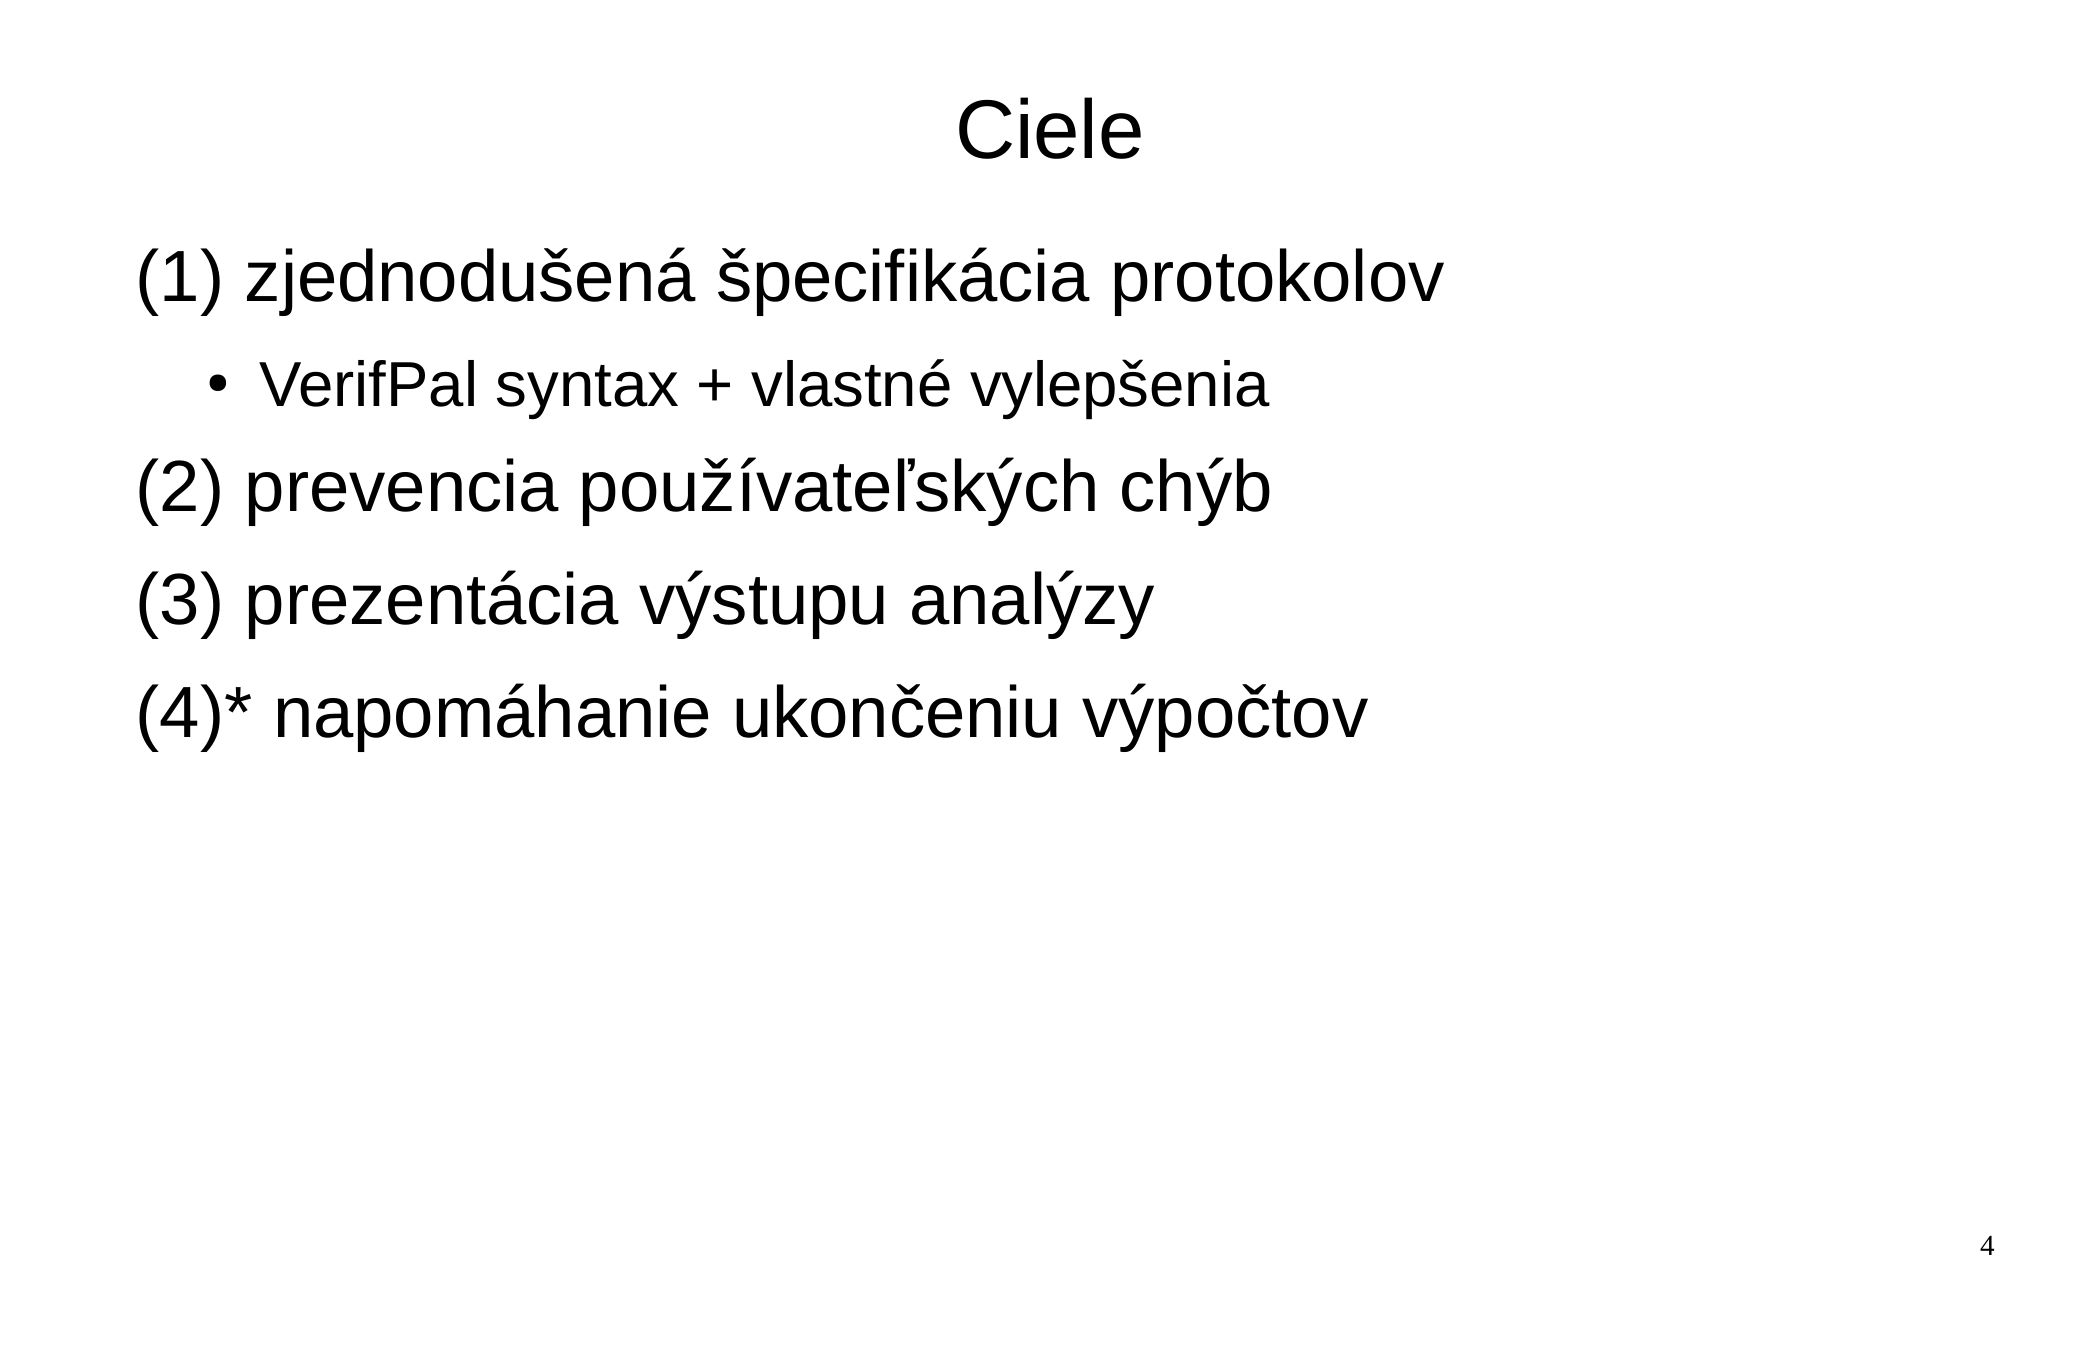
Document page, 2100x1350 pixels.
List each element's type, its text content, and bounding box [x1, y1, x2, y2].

list zjednodušená špecifikácia protokolov VerifPal syntax + vlastné vylepšenia prevencia používateľských chýb prezentácia výstupu analýzy * napomáhanie ukončeniu výpočtov [118, 236, 2009, 1146]
title Ciele [105, 53, 1996, 207]
